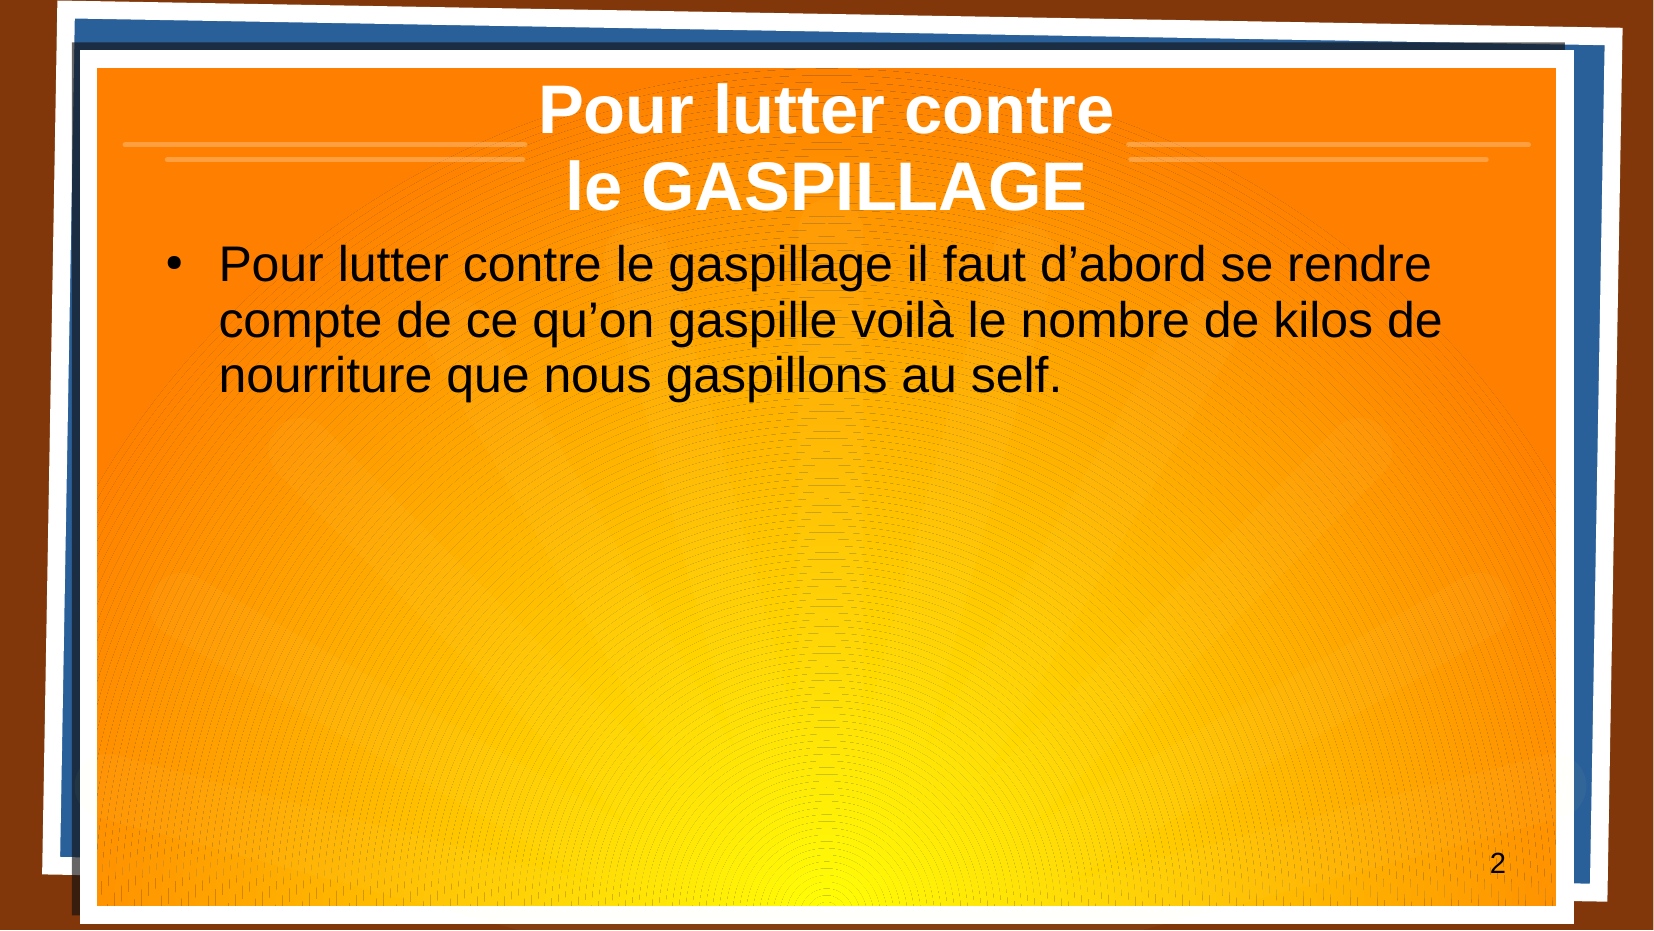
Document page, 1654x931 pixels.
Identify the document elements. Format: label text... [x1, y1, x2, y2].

list Pour lutter contre le gaspillage il faut d’abord se rendre compte de ce qu’on gaspille voilà le nombre de kilos de nourriture que nous gaspillons au self. [147, 236, 1506, 827]
title Pour lutter contre le GASPILLAGE [531, 70, 1123, 225]
